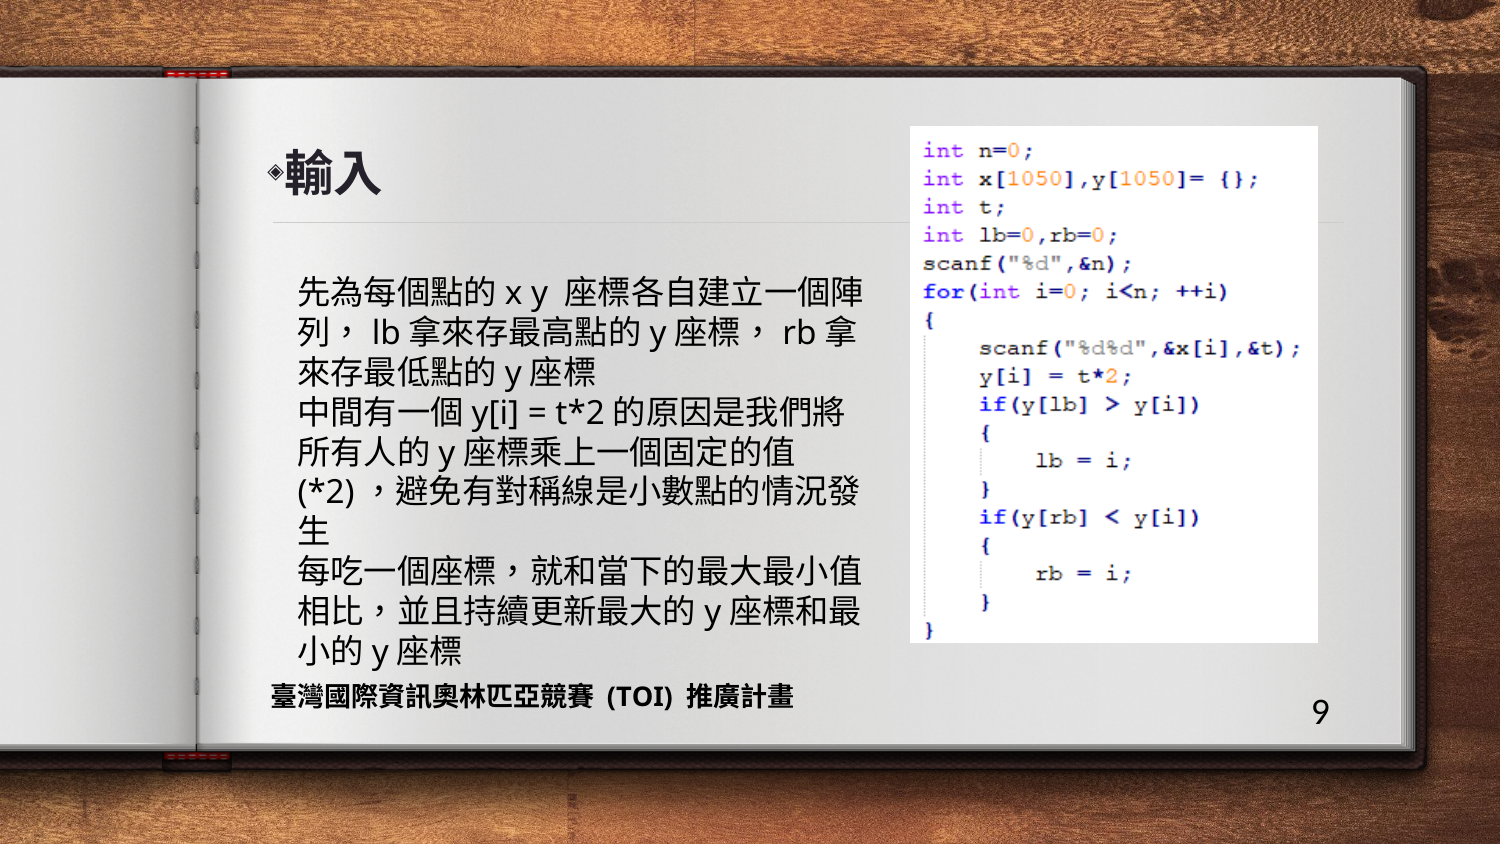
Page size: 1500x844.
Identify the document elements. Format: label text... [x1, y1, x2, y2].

text_box [1295, 672, 1386, 737]
list 輸入 [252, 126, 910, 216]
picture [910, 126, 1318, 643]
text_box 先為每個點的x y 座標各自建立一個陣列，lb拿來存最高點的y座標，rb拿來存最低點的y座標 中間有一個y[i] = t*2的原因是我們將所有人的y座標乘上一個固定的值(*2)，避免有對稱線是小數點的情況發生 每吃一個座標，就和當下的最大最小值相比，並且持續更新最大的y座標和最小的y座標 [282, 263, 880, 643]
